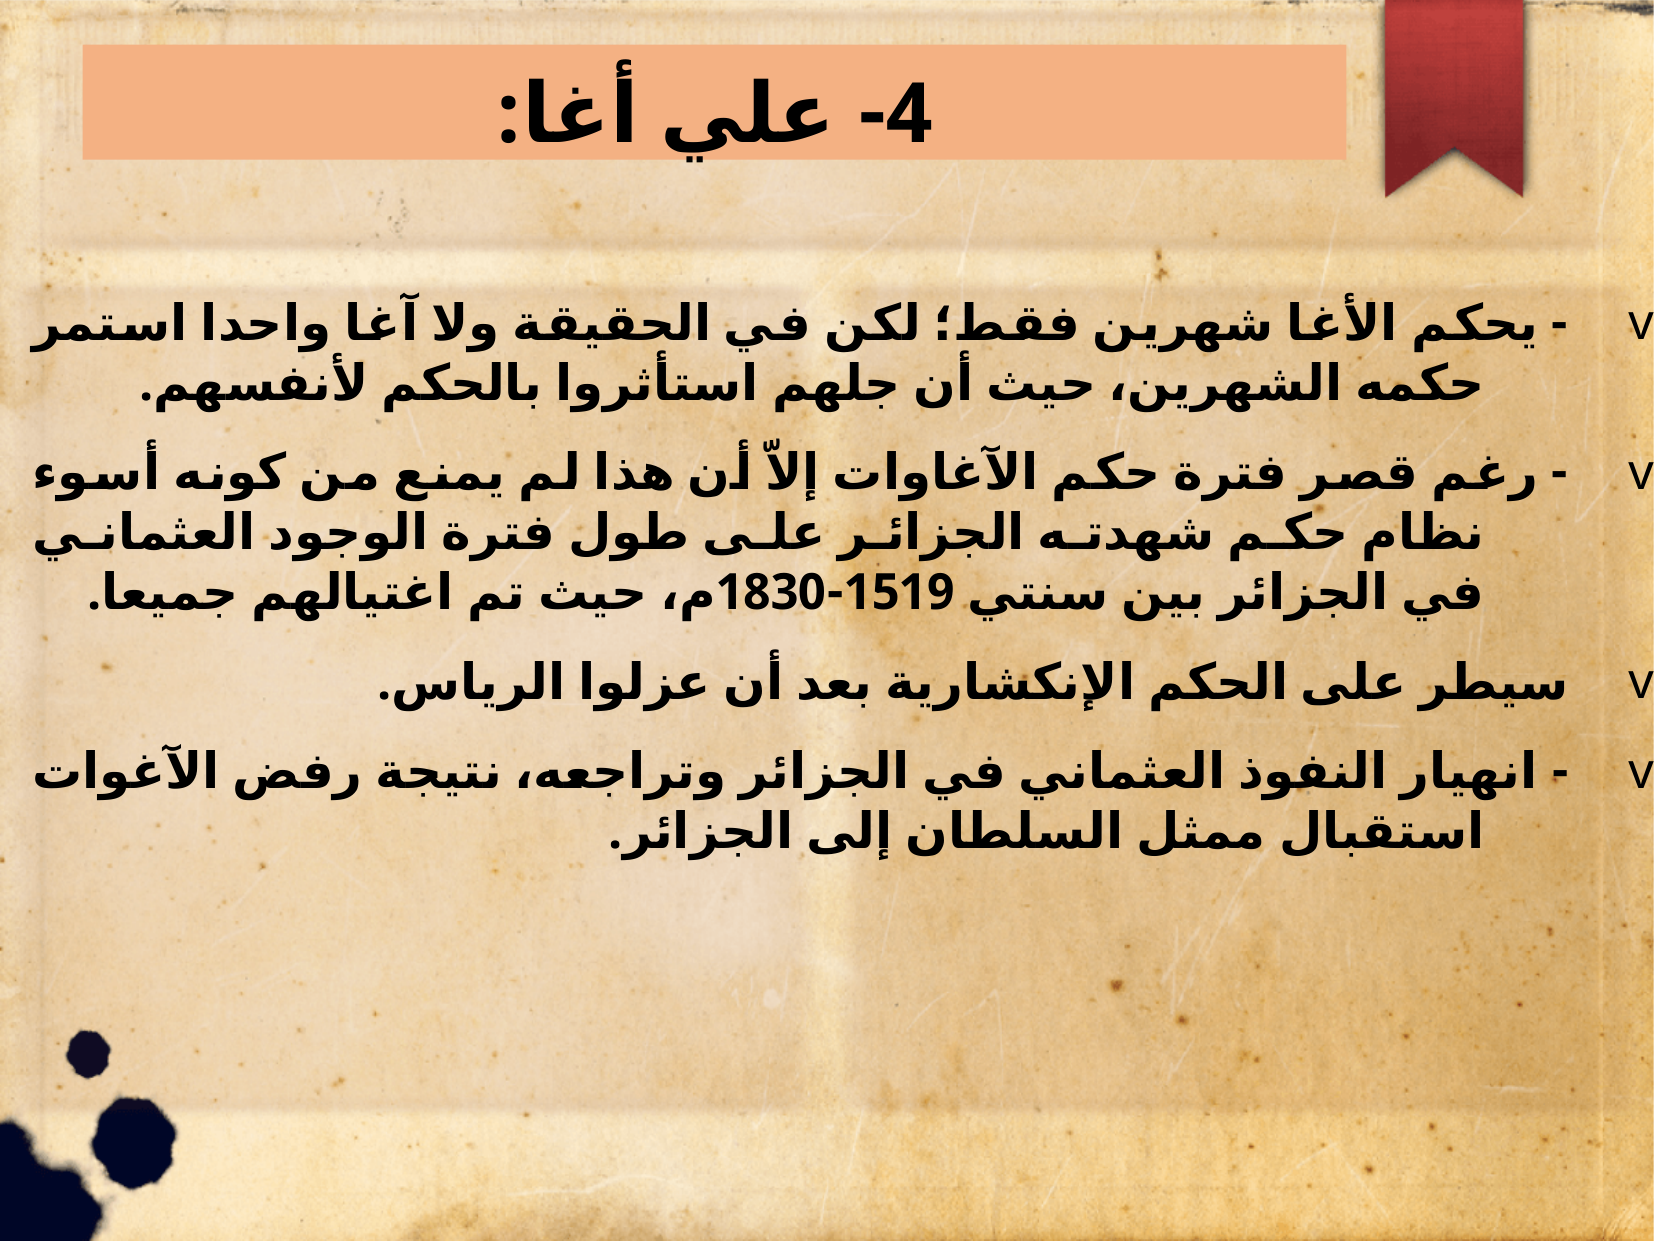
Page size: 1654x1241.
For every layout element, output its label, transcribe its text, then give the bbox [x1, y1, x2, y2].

title 4- علي أغا: [82, 48, 1347, 156]
list - يحكم الأغا شهرين فقط؛ لكن في الحقيقة ولا آغا واحدا استمر حكمه الشهرين، حيث أن جلهم استأثروا بالحكم لأنفسهم. - رغم قصر فترة حكم الآغاوات إلاّ أن هذا لم يمنع من كونه أسوء نظام حكم شهدته الجزائر على طول فترة الوجود العثماني في الجزائر بين سنتي 1519-1830م، حيث تم اغتيالهم جميعا. سيطر على الحكم الإنكشارية بعد أن عزلوا الرياس. - انهيار النفوذ العثماني في الجزائر وتراجعه، نتيجة رفض الآغوات استقبال ممثل السلطان إلى الجزائر. [32, 290, 1654, 1207]
